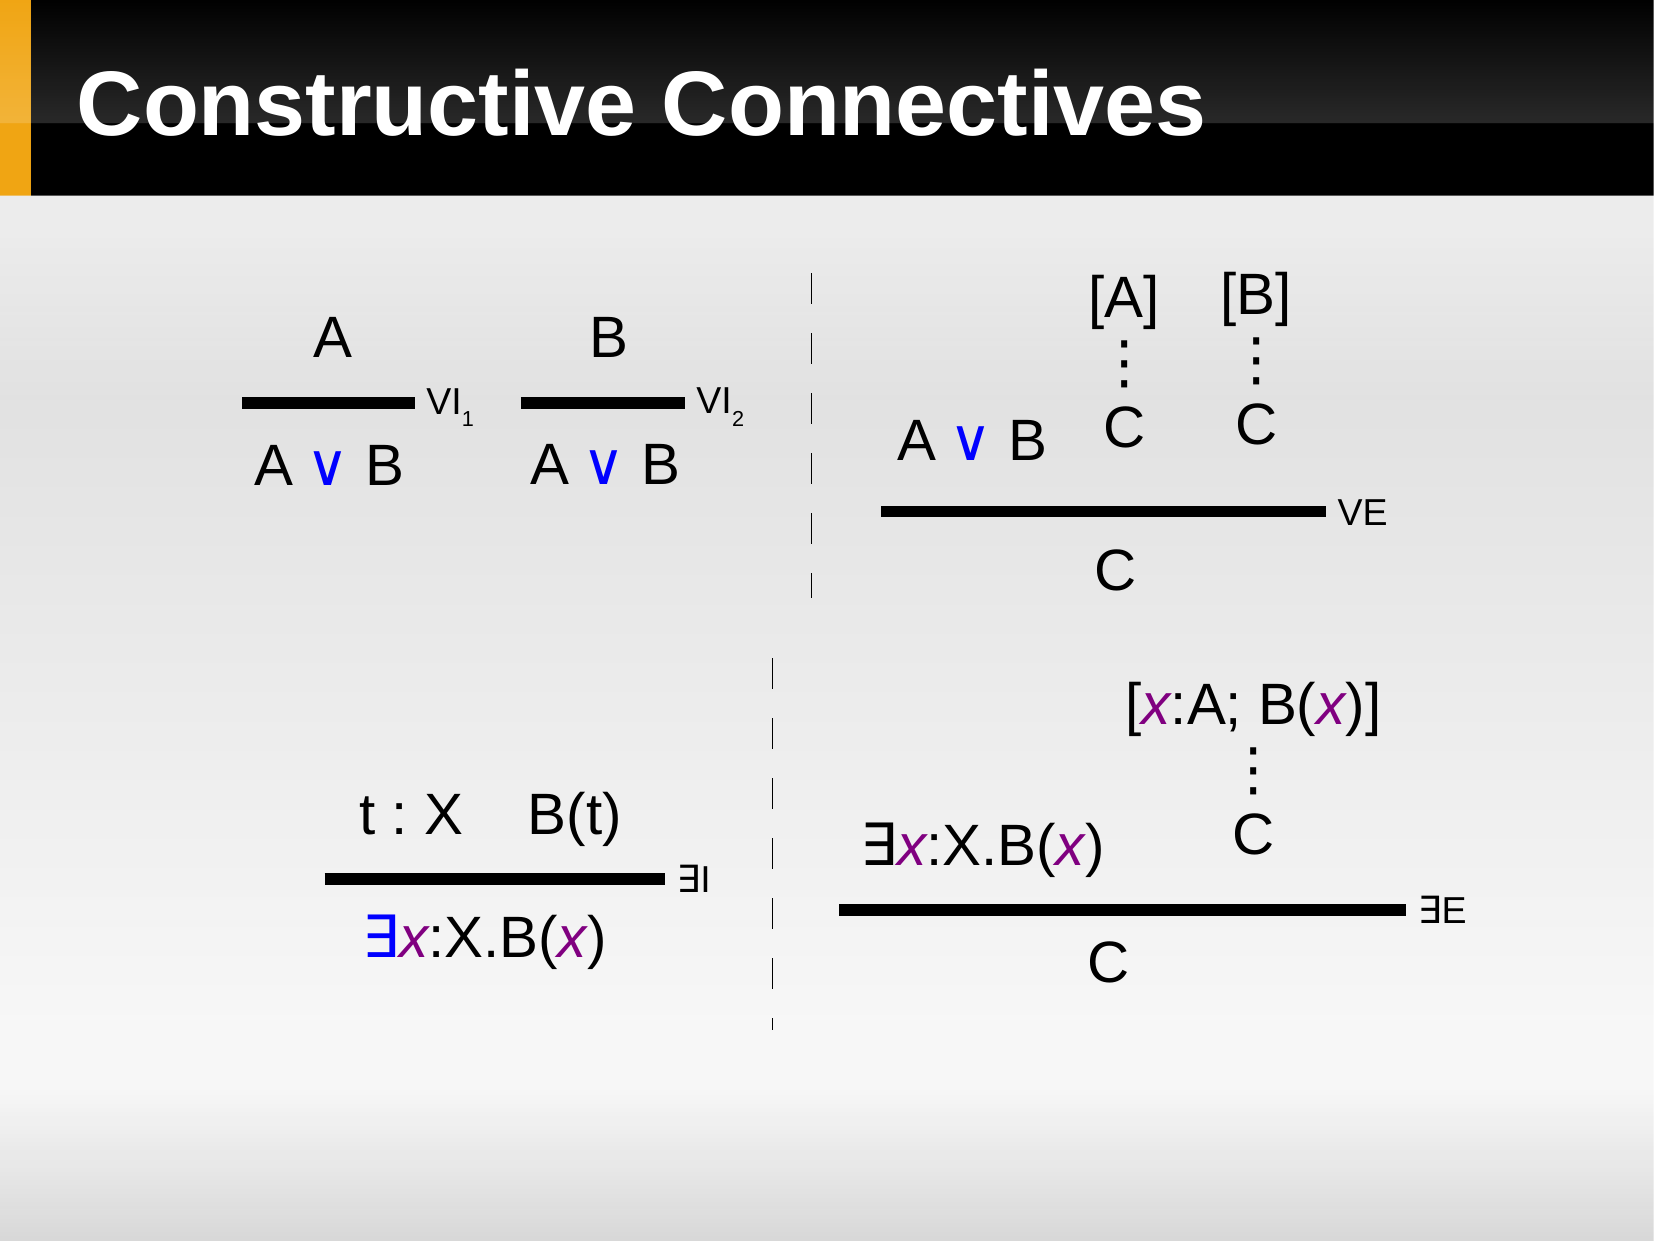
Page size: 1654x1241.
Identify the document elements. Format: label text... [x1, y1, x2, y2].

text_box ∃I [661, 851, 726, 913]
text_box C [1079, 530, 1152, 618]
text_box A ∨ B [516, 424, 715, 512]
text_box ∃E [1403, 882, 1482, 944]
text_box ∃x:X.B(x) [347, 897, 622, 987]
text_box A [298, 297, 369, 385]
text_box t : X B(t) [344, 774, 675, 863]
text_box [B] ⋮ C [1205, 254, 1311, 487]
text_box C [1072, 921, 1144, 1010]
text_box [A] ⋮ C [1073, 257, 1179, 490]
text_box B [574, 296, 645, 385]
text_box [x:A; B(x)] ⋮ C [1110, 664, 1413, 899]
text_box VI1 [411, 372, 489, 442]
text_box ∃x:X.B(x) [845, 805, 1110, 895]
title Constructive Connectives [76, 0, 1565, 208]
text_box A ∨ B [882, 400, 1082, 488]
text_box VE [1322, 483, 1403, 546]
picture [0, 0, 1654, 1241]
text_box A ∨ B [240, 424, 439, 513]
text_box VI2 [681, 372, 759, 442]
